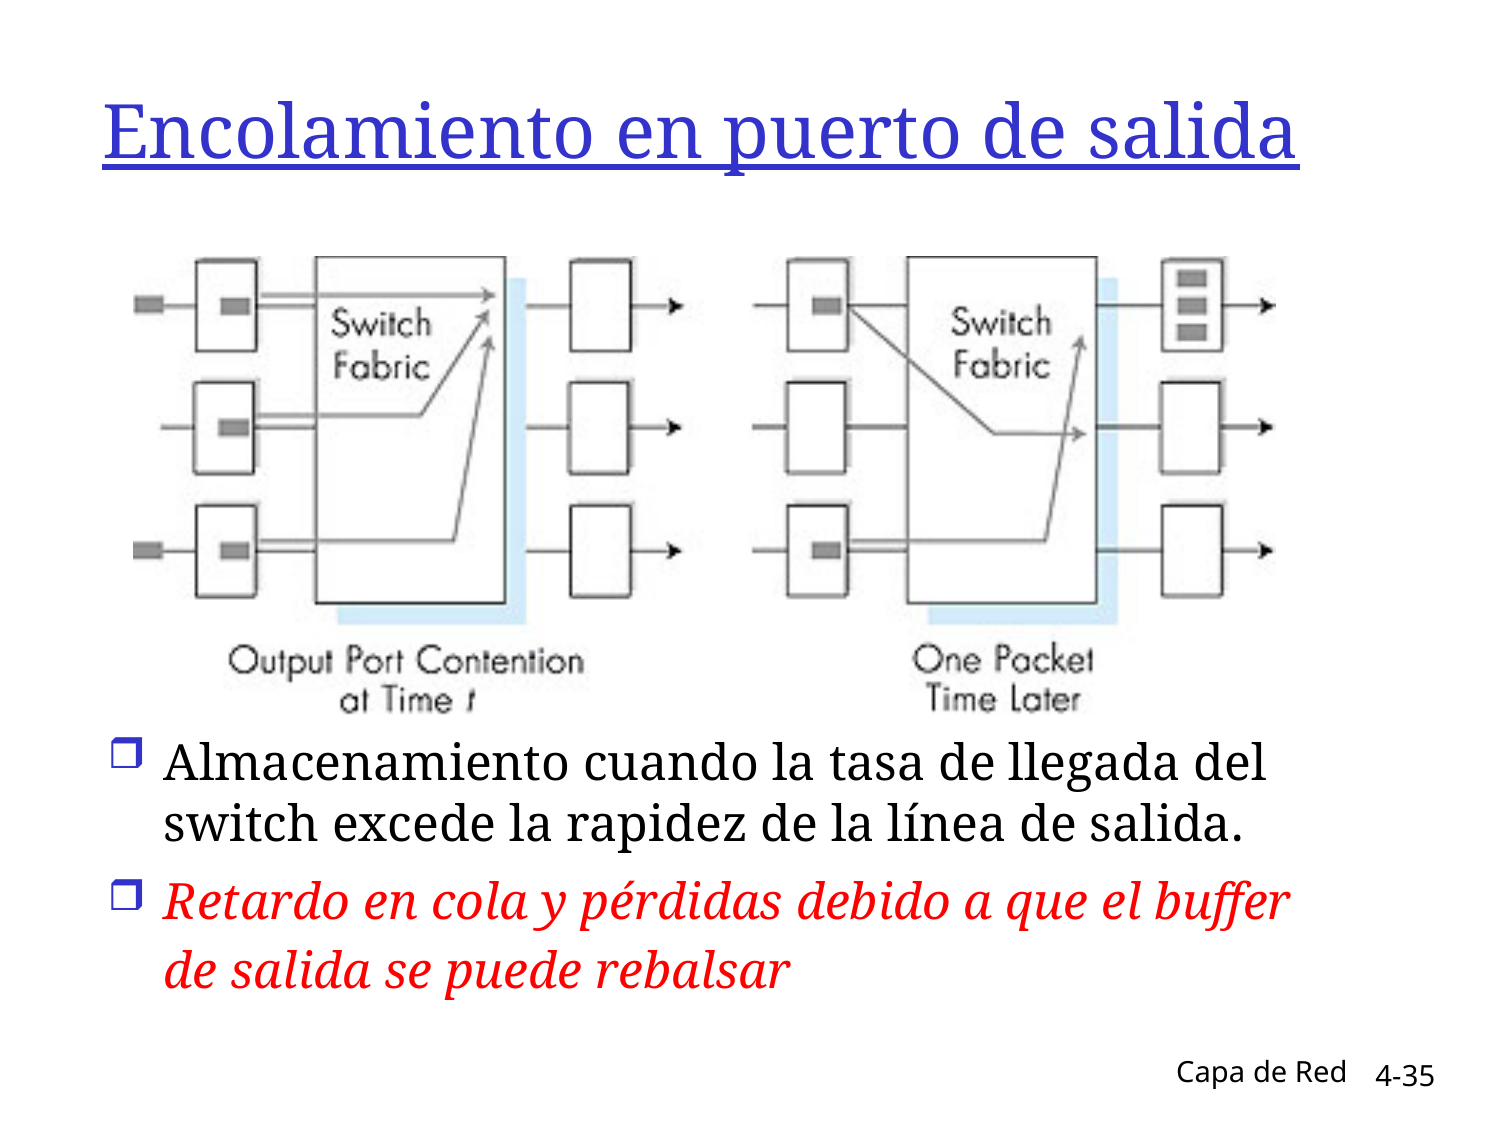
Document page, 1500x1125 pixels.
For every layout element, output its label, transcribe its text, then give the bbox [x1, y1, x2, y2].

picture [133, 256, 1276, 723]
title Encolamiento en puerto de salida [87, 37, 1363, 225]
list Almacenamiento cuando la tasa de llegada del switch excede la rapidez de la línea de salida. Retardo en cola y pérdidas debido a que el buffer de salida se puede rebalsar [93, 723, 1369, 1028]
